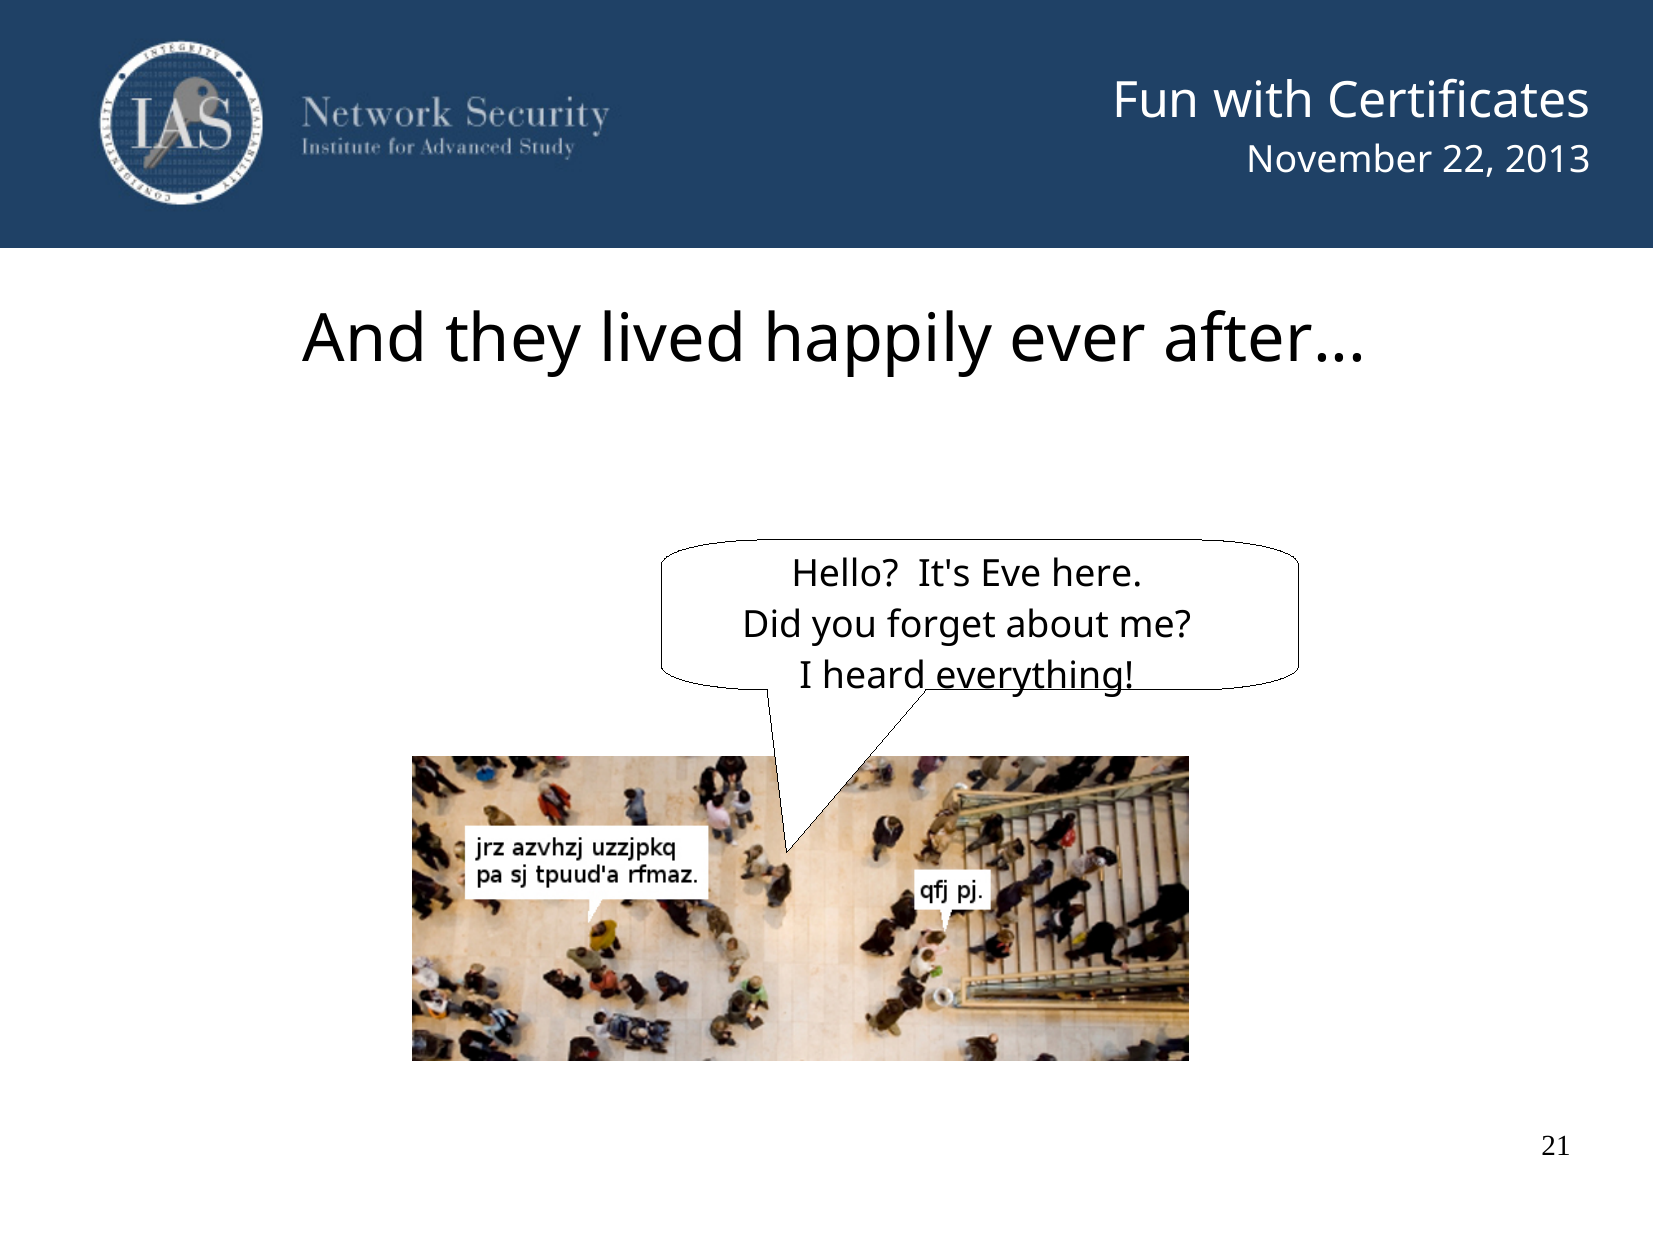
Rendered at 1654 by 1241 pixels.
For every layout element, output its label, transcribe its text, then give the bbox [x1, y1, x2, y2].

text_box Hello? It's Eve here. Did you forget about me? I heard everything! [727, 538, 1238, 685]
text_box [1023, 685, 1118, 690]
picture [0, 0, 1653, 248]
text_box [661, 541, 1020, 853]
list And they lived happily ever after... [82, 290, 1571, 376]
text_box [1121, 542, 1299, 690]
picture [412, 756, 1189, 1061]
